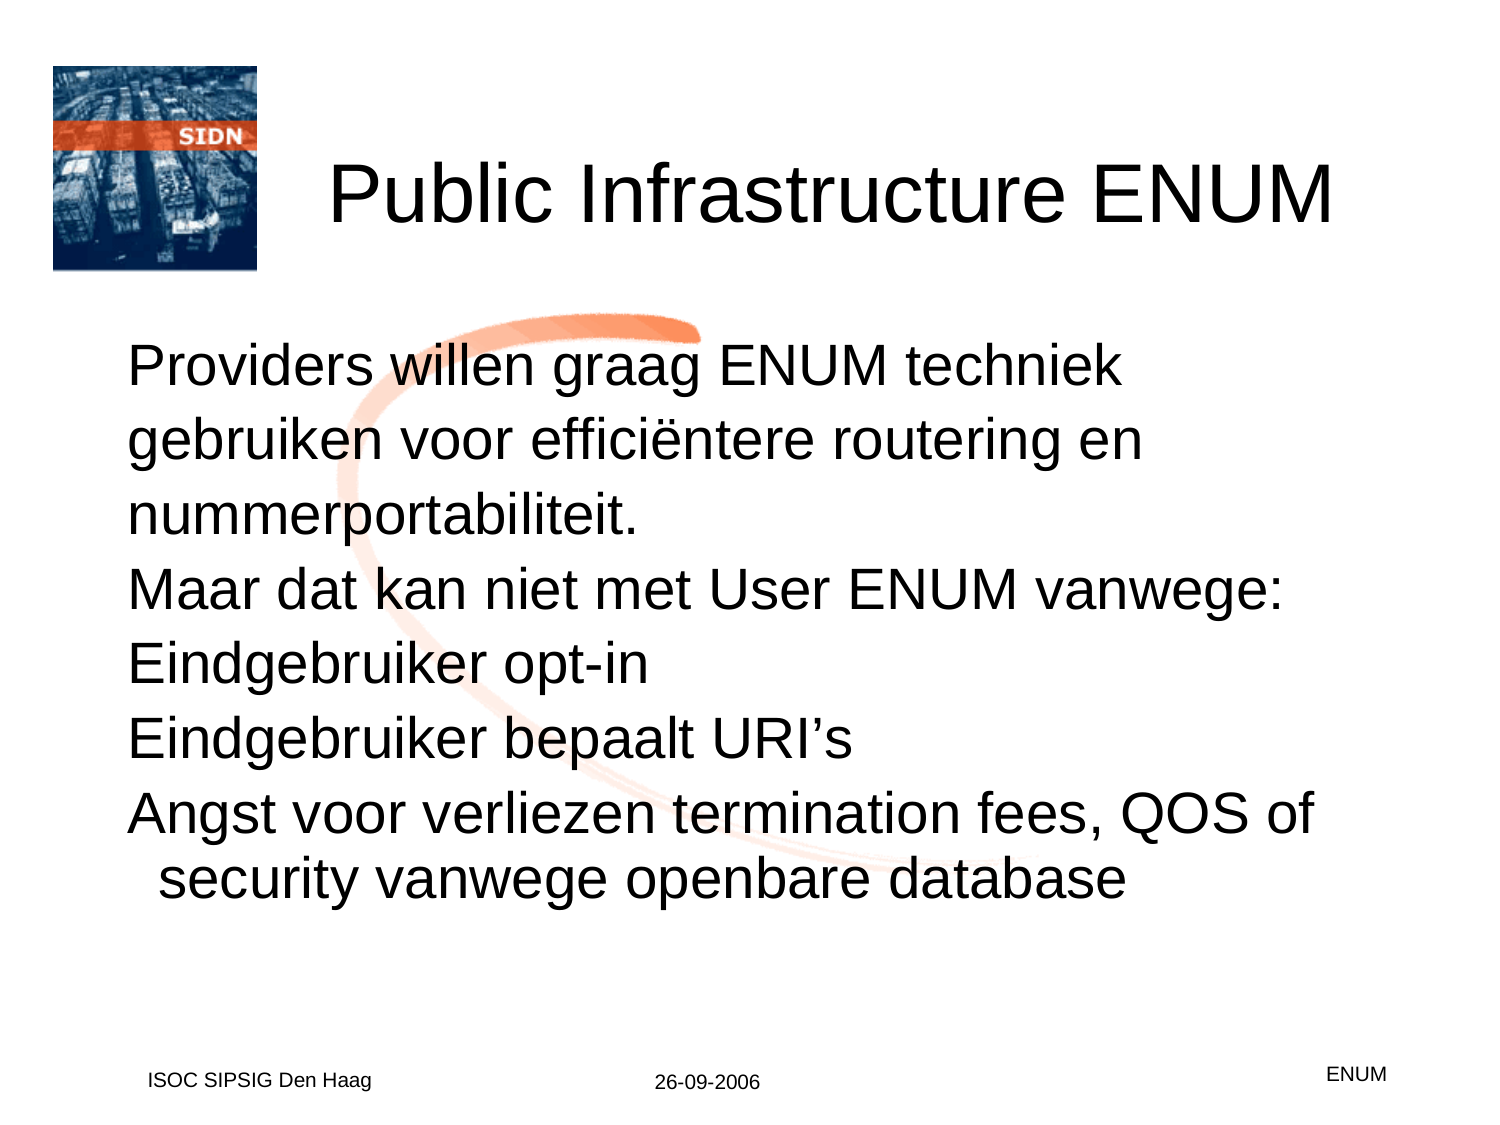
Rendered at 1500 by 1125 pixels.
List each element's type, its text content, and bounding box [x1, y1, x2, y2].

list Providers willen graag ENUM techniek gebruiken voor efficiëntere routering en nummerportabiliteit. Maar dat kan niet met User ENUM vanwege: Eindgebruiker opt-in Eindgebruiker bepaalt URI’s Angst voor verliezen termination fees, QOS of security vanwege openbare database [112, 324, 1382, 1000]
picture [53, 0, 1371, 324]
title Public Infrastructure ENUM [312, 99, 1382, 288]
picture [112, 1000, 1371, 1120]
